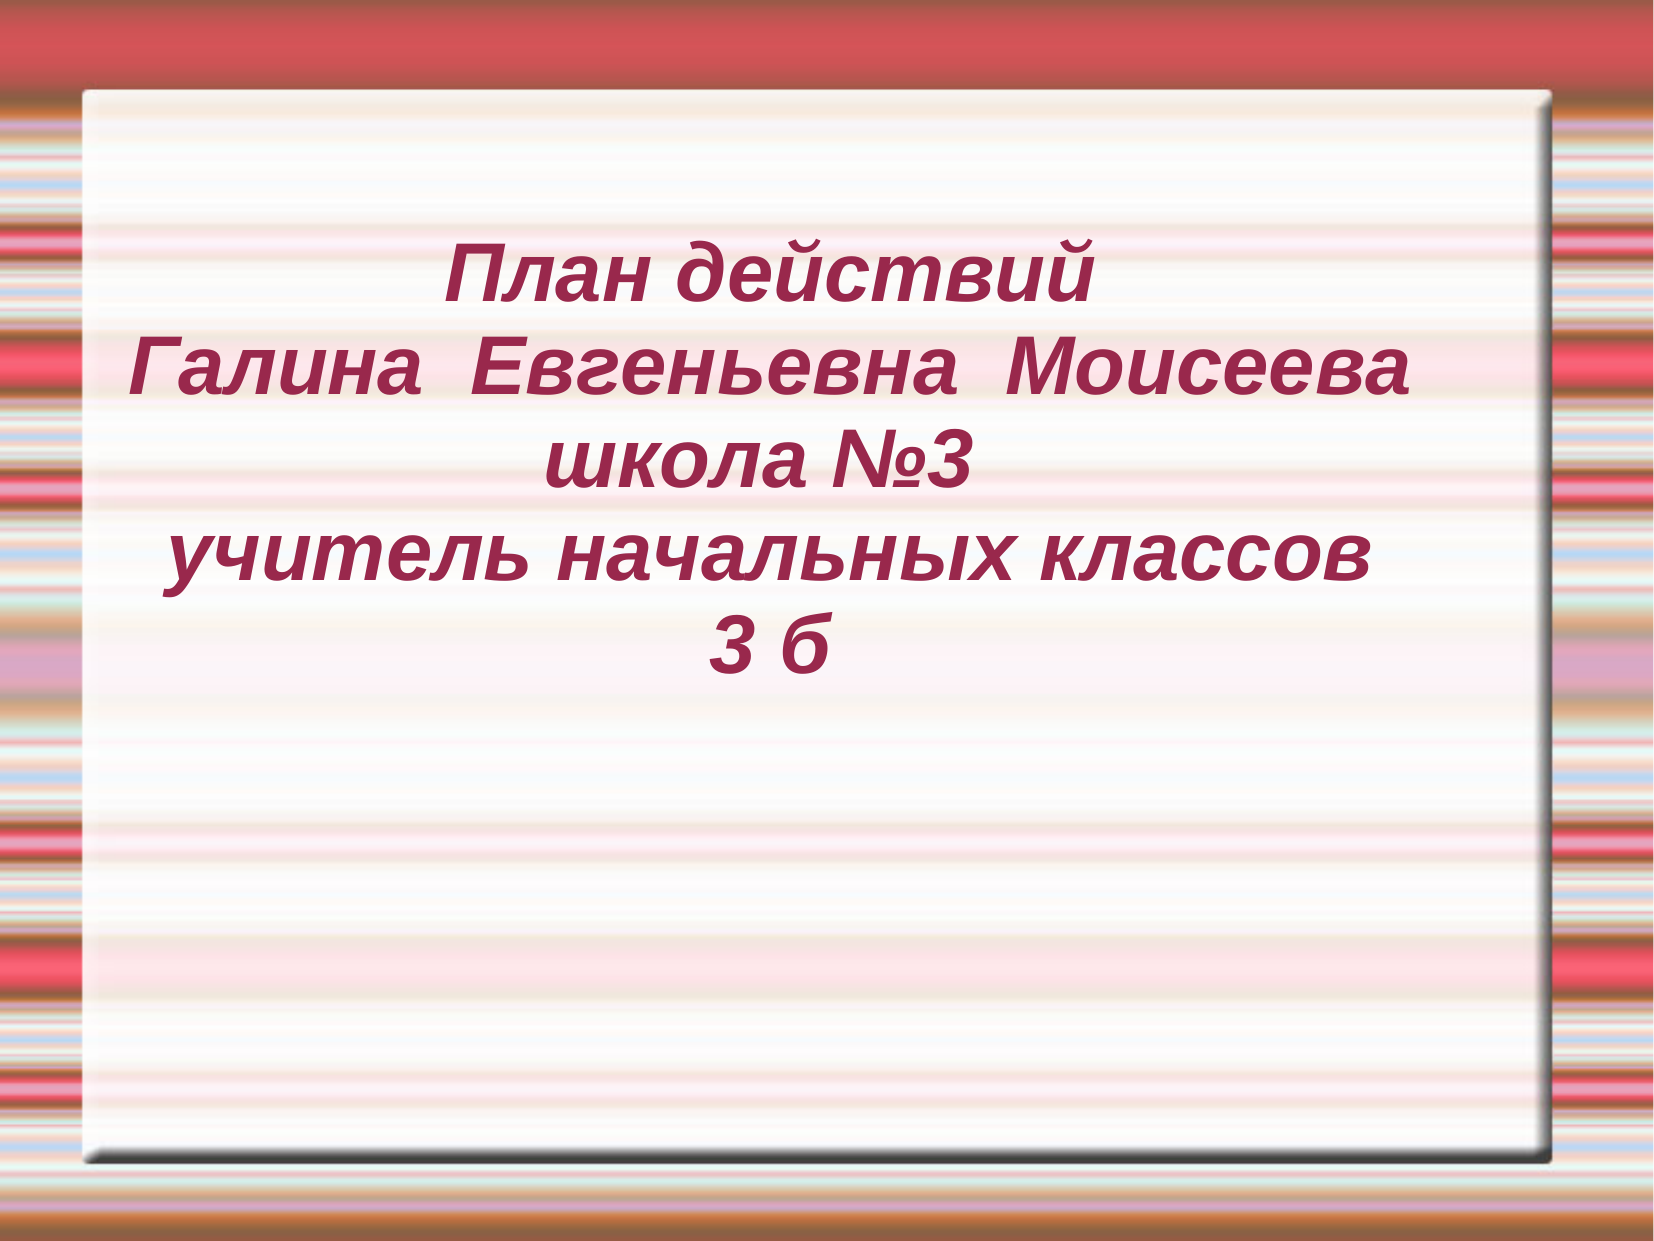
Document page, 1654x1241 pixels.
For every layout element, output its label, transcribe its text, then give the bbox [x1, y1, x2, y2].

title План действий Галина Евгеньевна Моисеева школа №3 учитель начальных классов 3 б [64, 225, 1477, 1063]
picture [0, 0, 1654, 1241]
